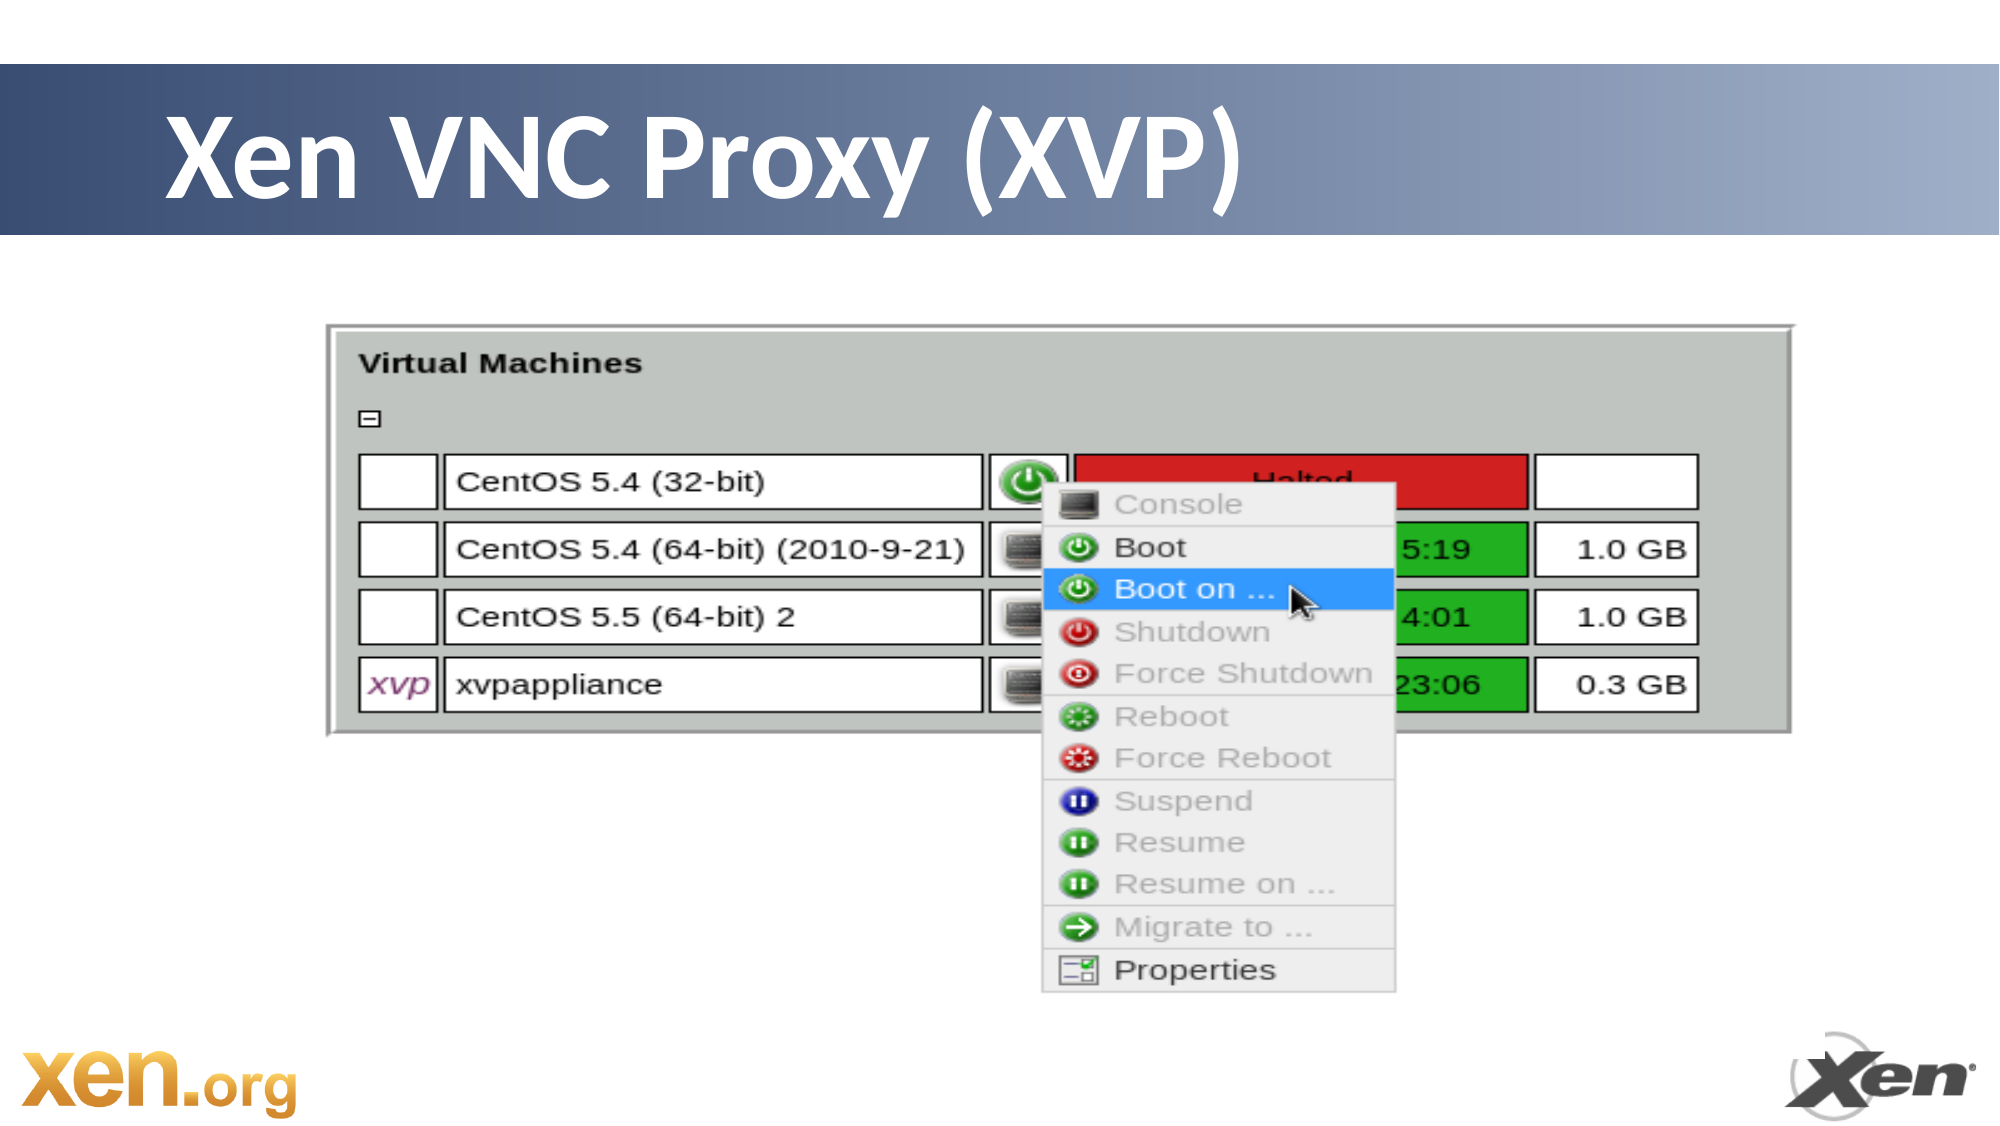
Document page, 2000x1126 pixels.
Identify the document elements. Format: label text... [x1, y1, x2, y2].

picture [19, 243, 1825, 1123]
table_cell Dom0 OS: CentOS, Debian, Fedora, NetBSD, OpenSuse, RHEL 5.x, Solaris 11, … [1779, 1030, 1989, 1126]
title Xen VNC Proxy (XVP) [150, 54, 1850, 243]
